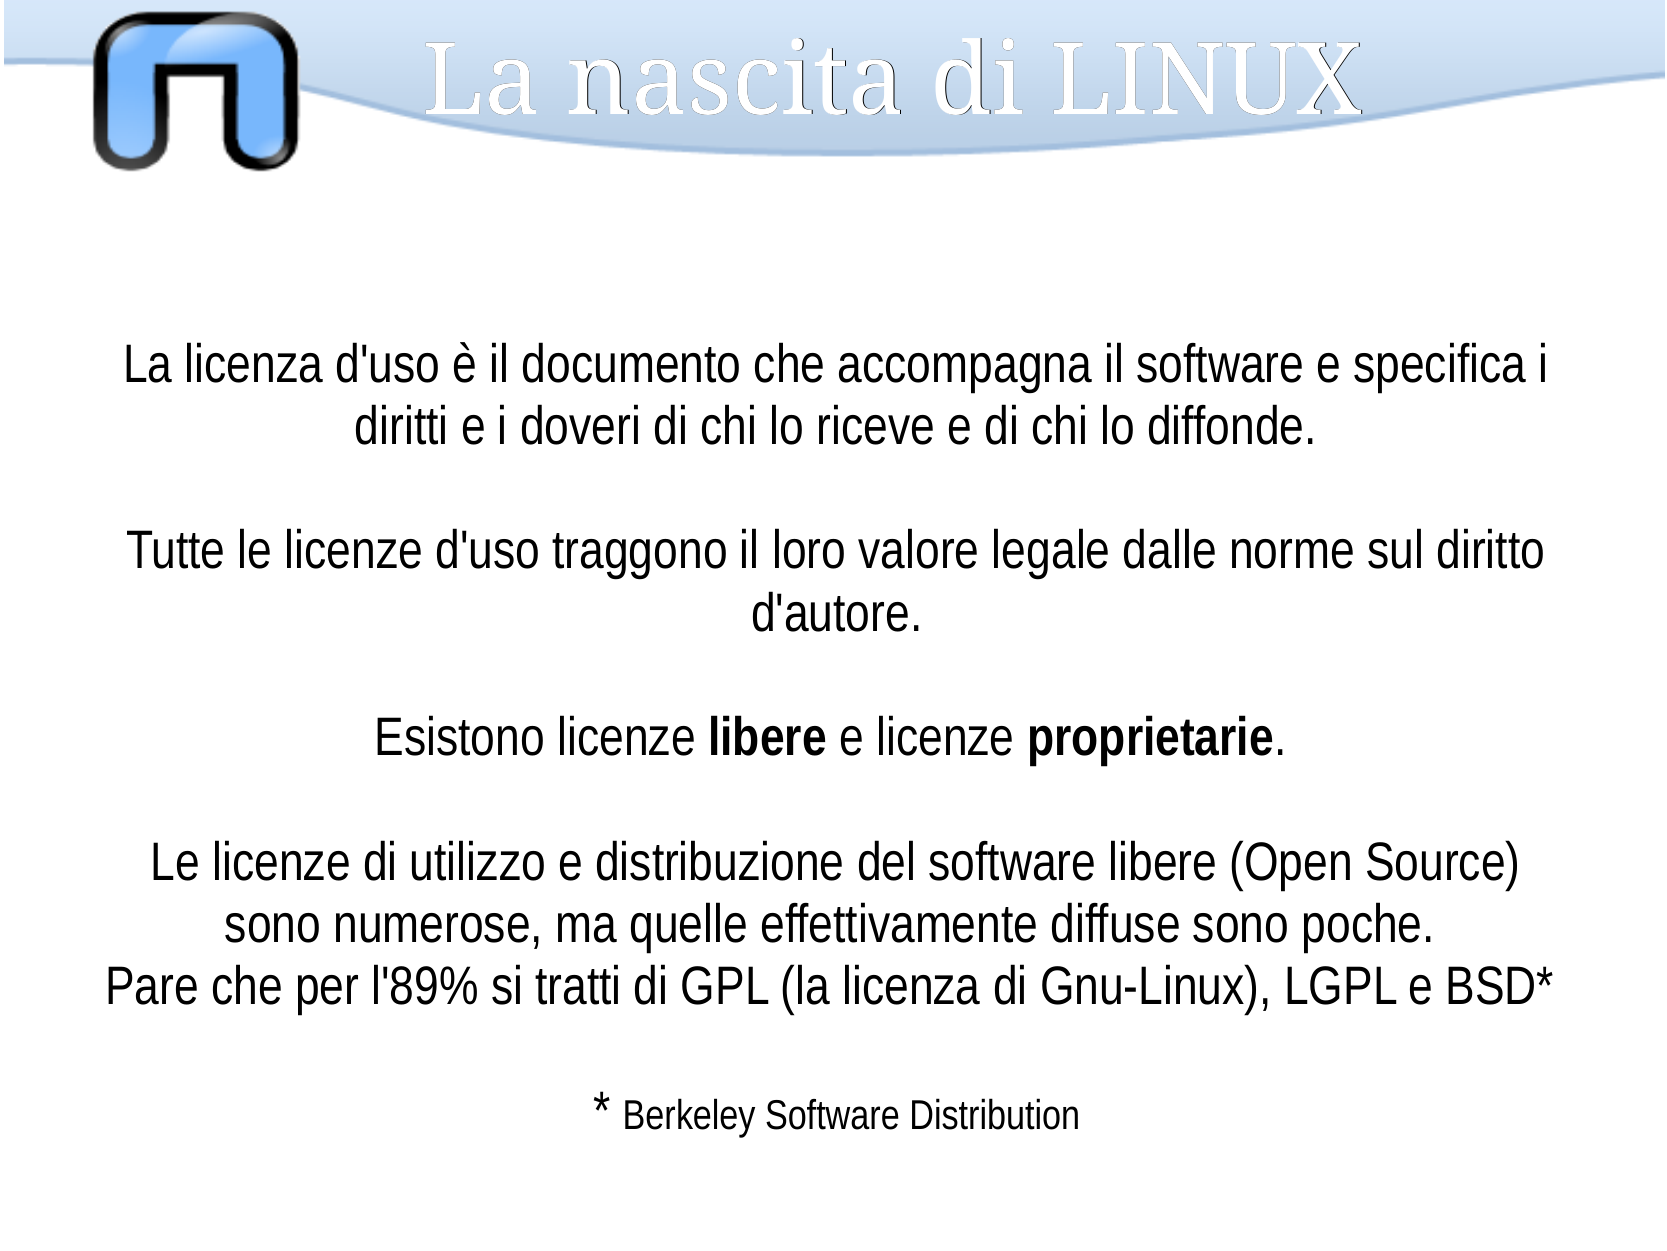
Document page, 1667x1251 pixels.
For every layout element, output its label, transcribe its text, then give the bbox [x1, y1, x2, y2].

title La licenza d'uso è il documento che accompagna il software e specifica i diritti e i doveri di chi lo riceve e di chi lo diffonde. Tutte le licenze d'uso traggono il loro valore legale dalle norme sul diritto d'autore. Esistono licenze libere e licenze proprietarie. Le licenze di utilizzo e distribuzione del software libere (Open Source) sono numerose, ma quelle effettivamente diffuse sono poche. Pare che per l'89% si tratti di GPL (la licenza di Gnu-Linux), LGPL e BSD* * Berkeley Software Distribution [99, 331, 1575, 1141]
picture [0, 0, 1667, 1251]
text_box La nascita di LINUX [407, 0, 1509, 248]
